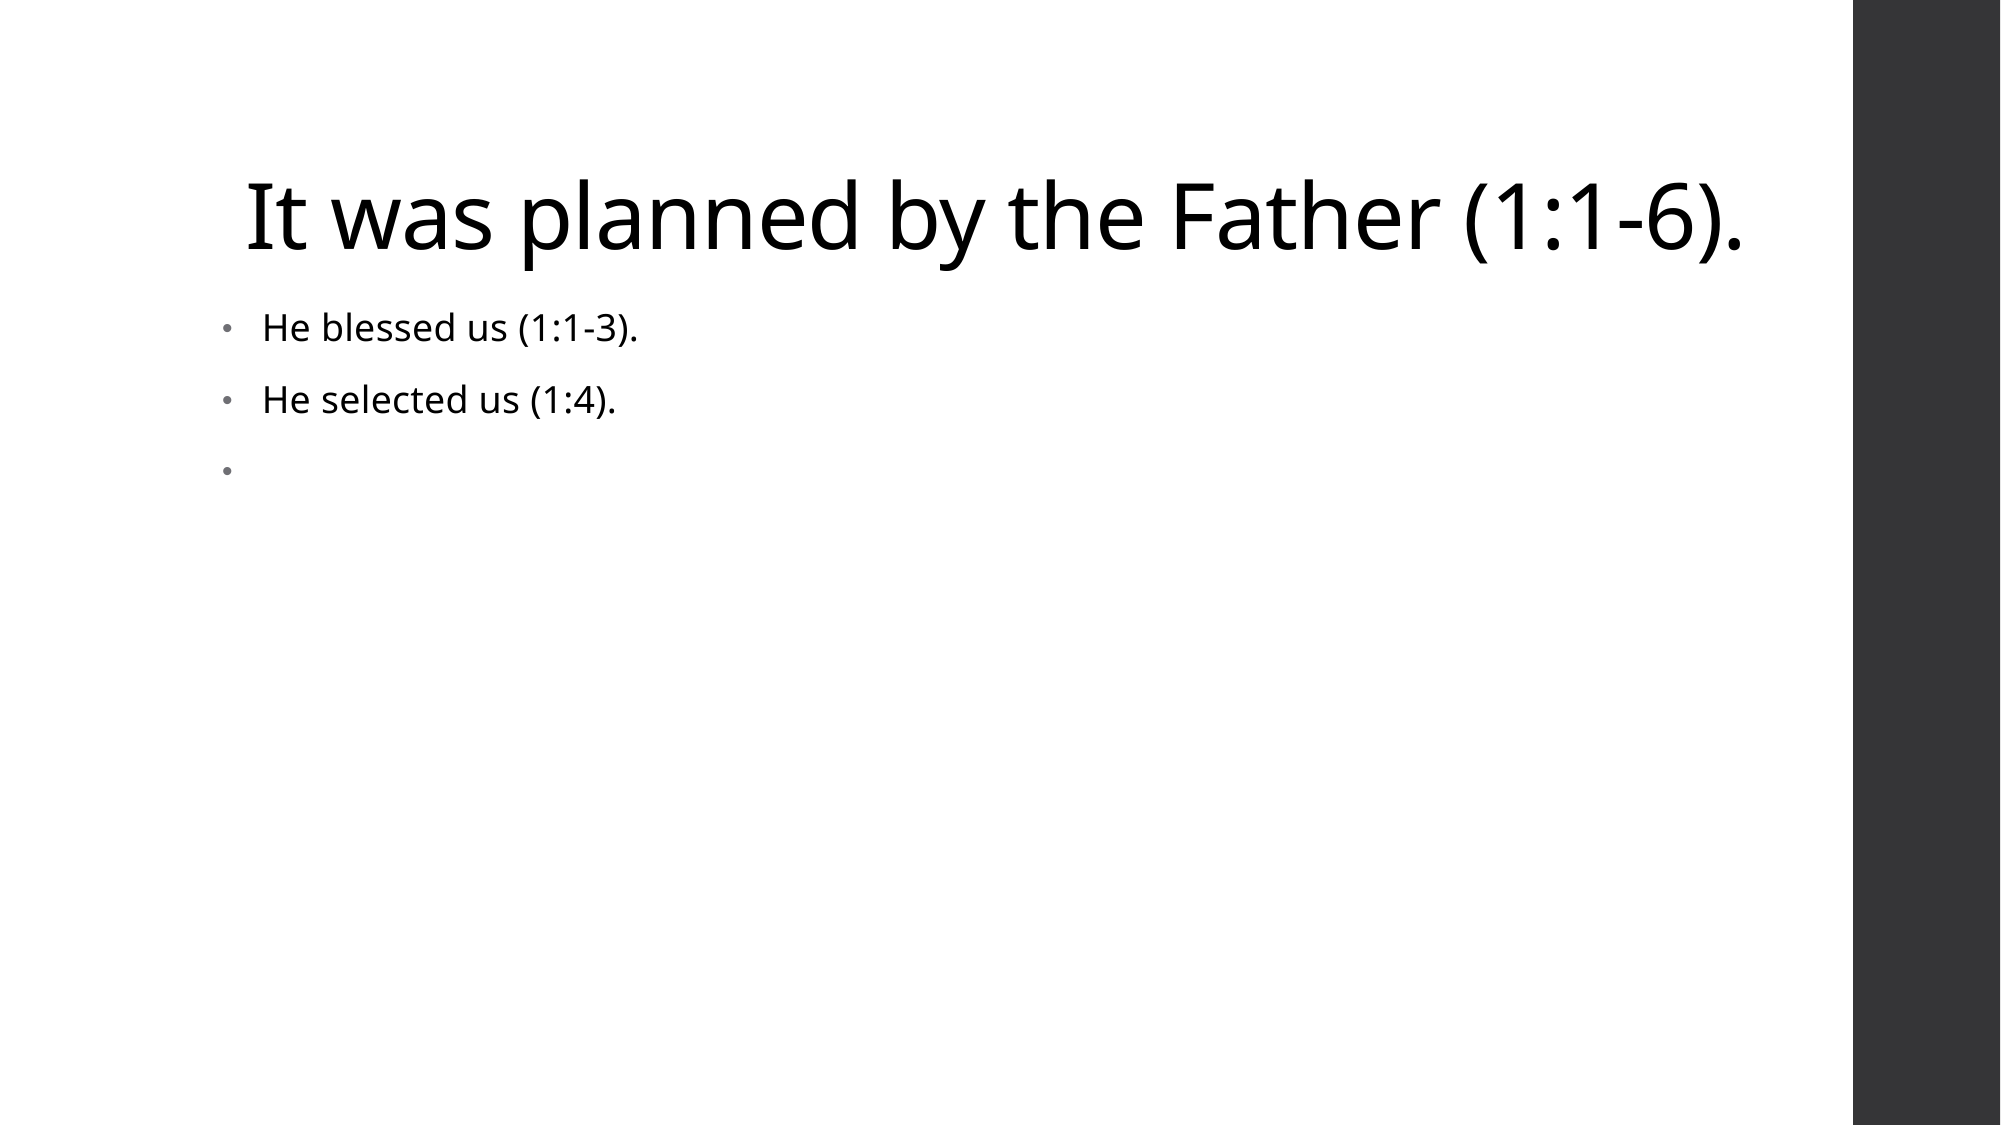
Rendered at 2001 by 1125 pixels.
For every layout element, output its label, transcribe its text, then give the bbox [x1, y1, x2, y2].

list He blessed us (1:1-3). He selected us (1:4). [206, 299, 1617, 1014]
title It was planned by the Father (1:1-6). [206, 60, 1797, 278]
